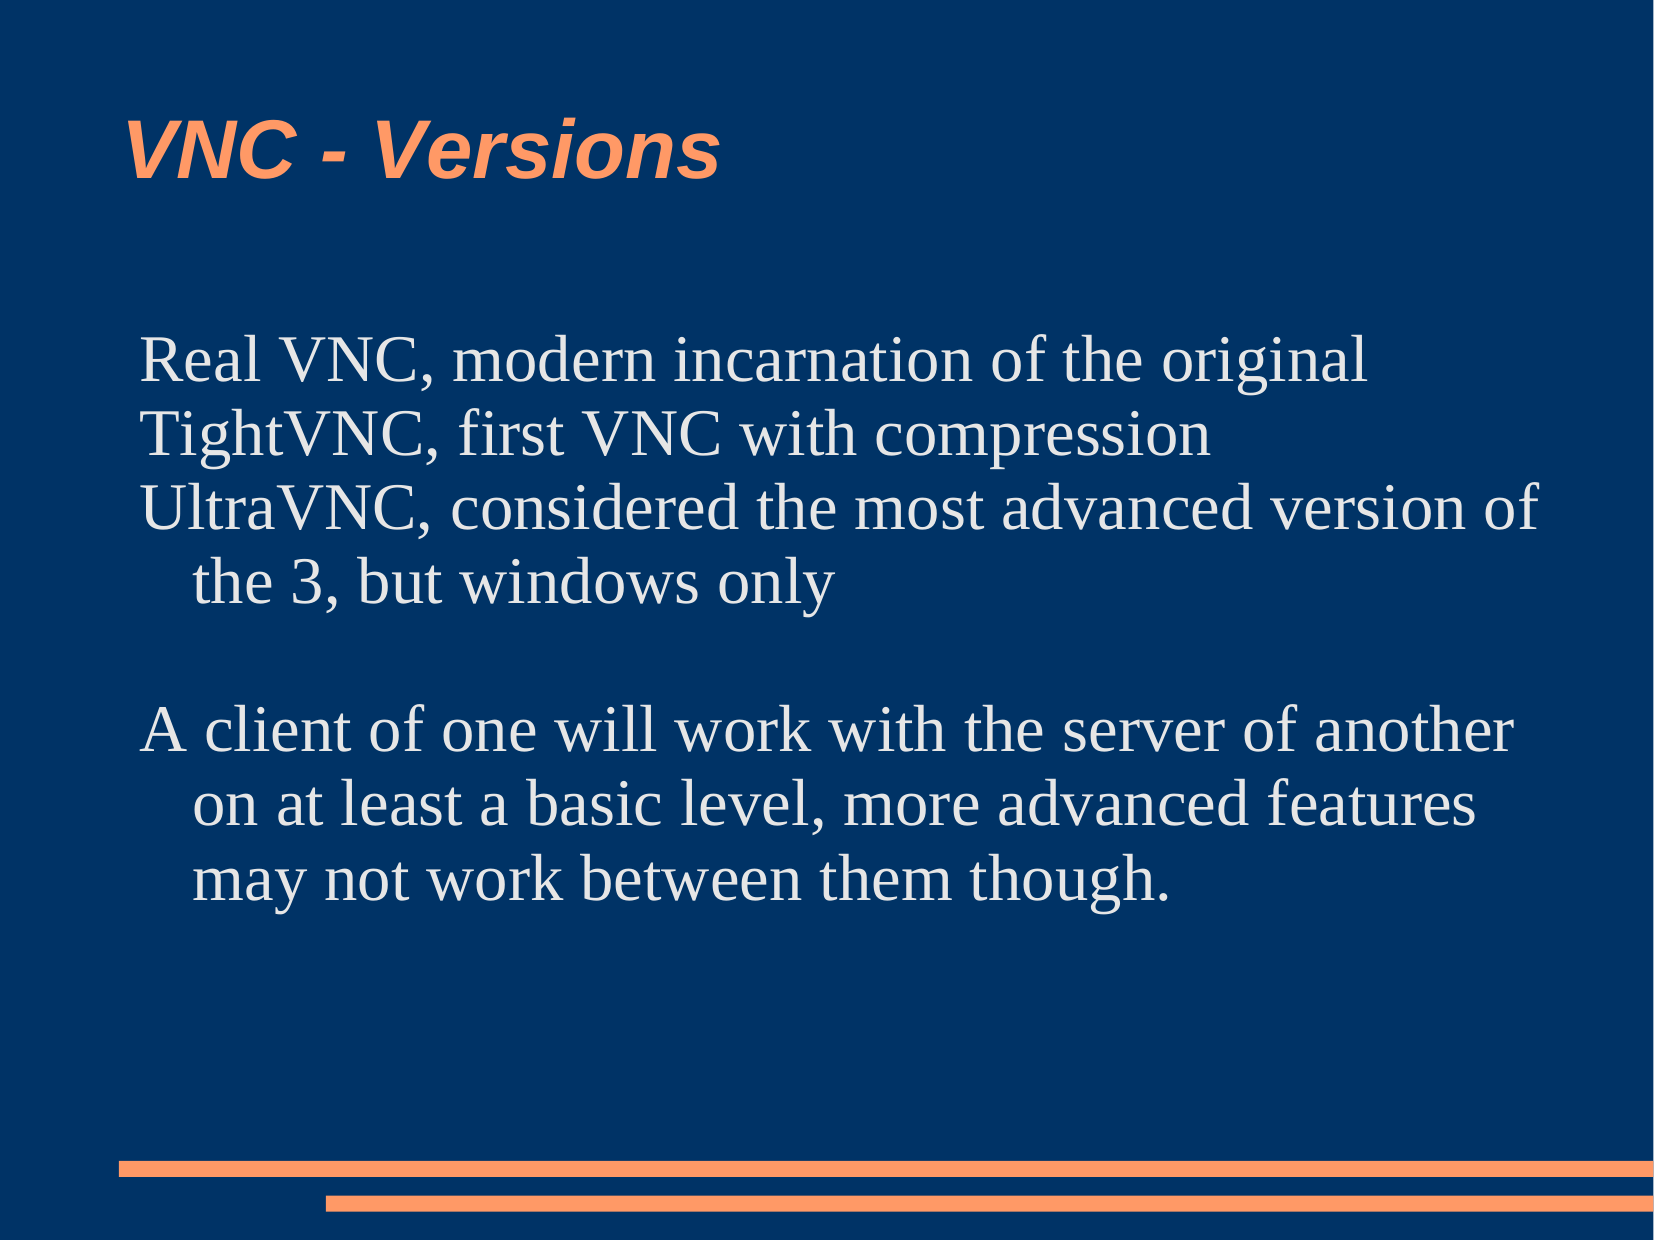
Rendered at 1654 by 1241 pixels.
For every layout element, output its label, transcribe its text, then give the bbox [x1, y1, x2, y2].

title VNC - Versions [121, 46, 1534, 254]
list Real VNC, modern incarnation of the original TightVNC, first VNC with compression UltraVNC, considered the most advanced version of the 3, but windows only A client of one will work with the server of another on at least a basic level, more advanced features may not work between them though. [121, 322, 1561, 1133]
